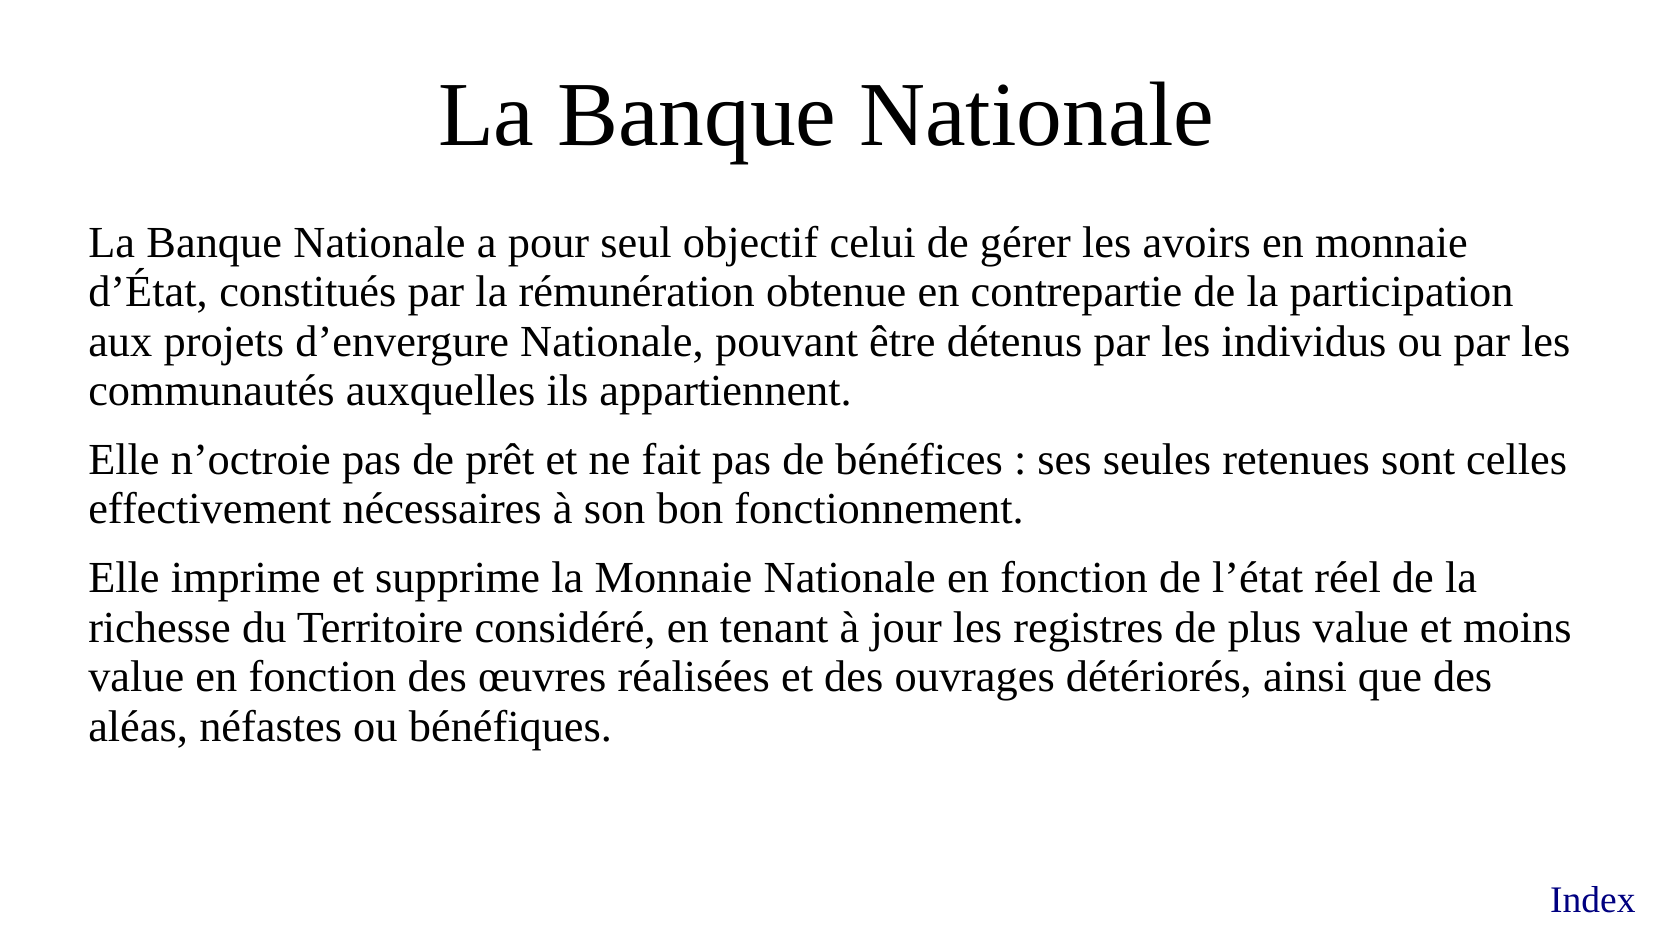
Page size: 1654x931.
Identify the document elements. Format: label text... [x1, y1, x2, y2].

title La Banque Nationale [82, 36, 1571, 193]
list La Banque Nationale a pour seul objectif celui de gérer les avoirs en monnaie d’État, constitués par la rémunération obtenue en contrepartie de la participation aux projets d’envergure Nationale, pouvant être détenus par les individus ou par les communautés auxquelles ils appartiennent. Elle n’octroie pas de prêt et ne fait pas de bénéfices : ses seules retenues sont celles effectivement nécessaires à son bon fonctionnement. Elle imprime et supprime la Monnaie Nationale en fonction de l’état réel de la richesse du Territoire considéré, en tenant à jour les registres de plus value et moins value en fonction des œuvres réalisées et des ouvrages détériorés, ainsi que des aléas, néfastes ou bénéfiques. [88, 217, 1577, 757]
